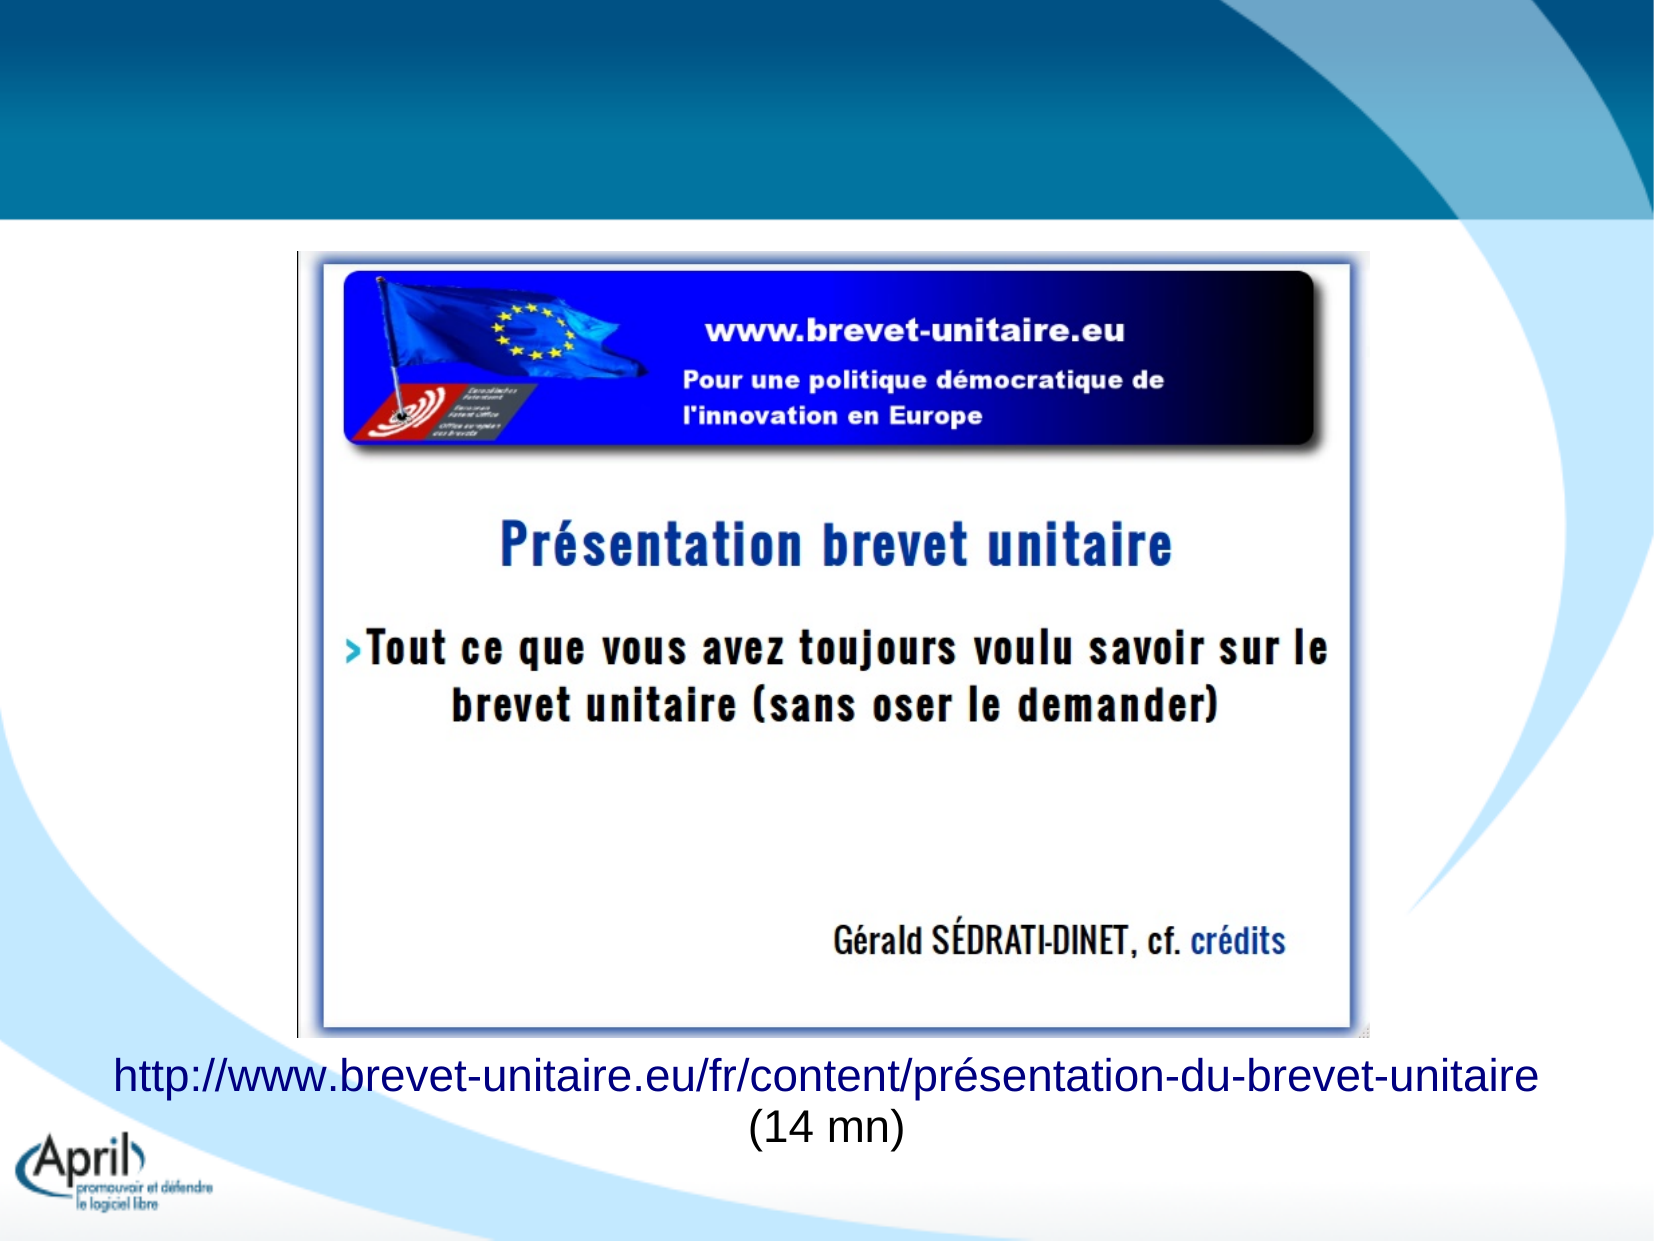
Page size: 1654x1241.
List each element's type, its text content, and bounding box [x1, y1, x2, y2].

subtitle http://www.brevet-unitaire.eu/fr/content/présentation-du-brevet-unitaire (14 mn) [82, 246, 1571, 1153]
picture [0, 0, 1654, 1241]
